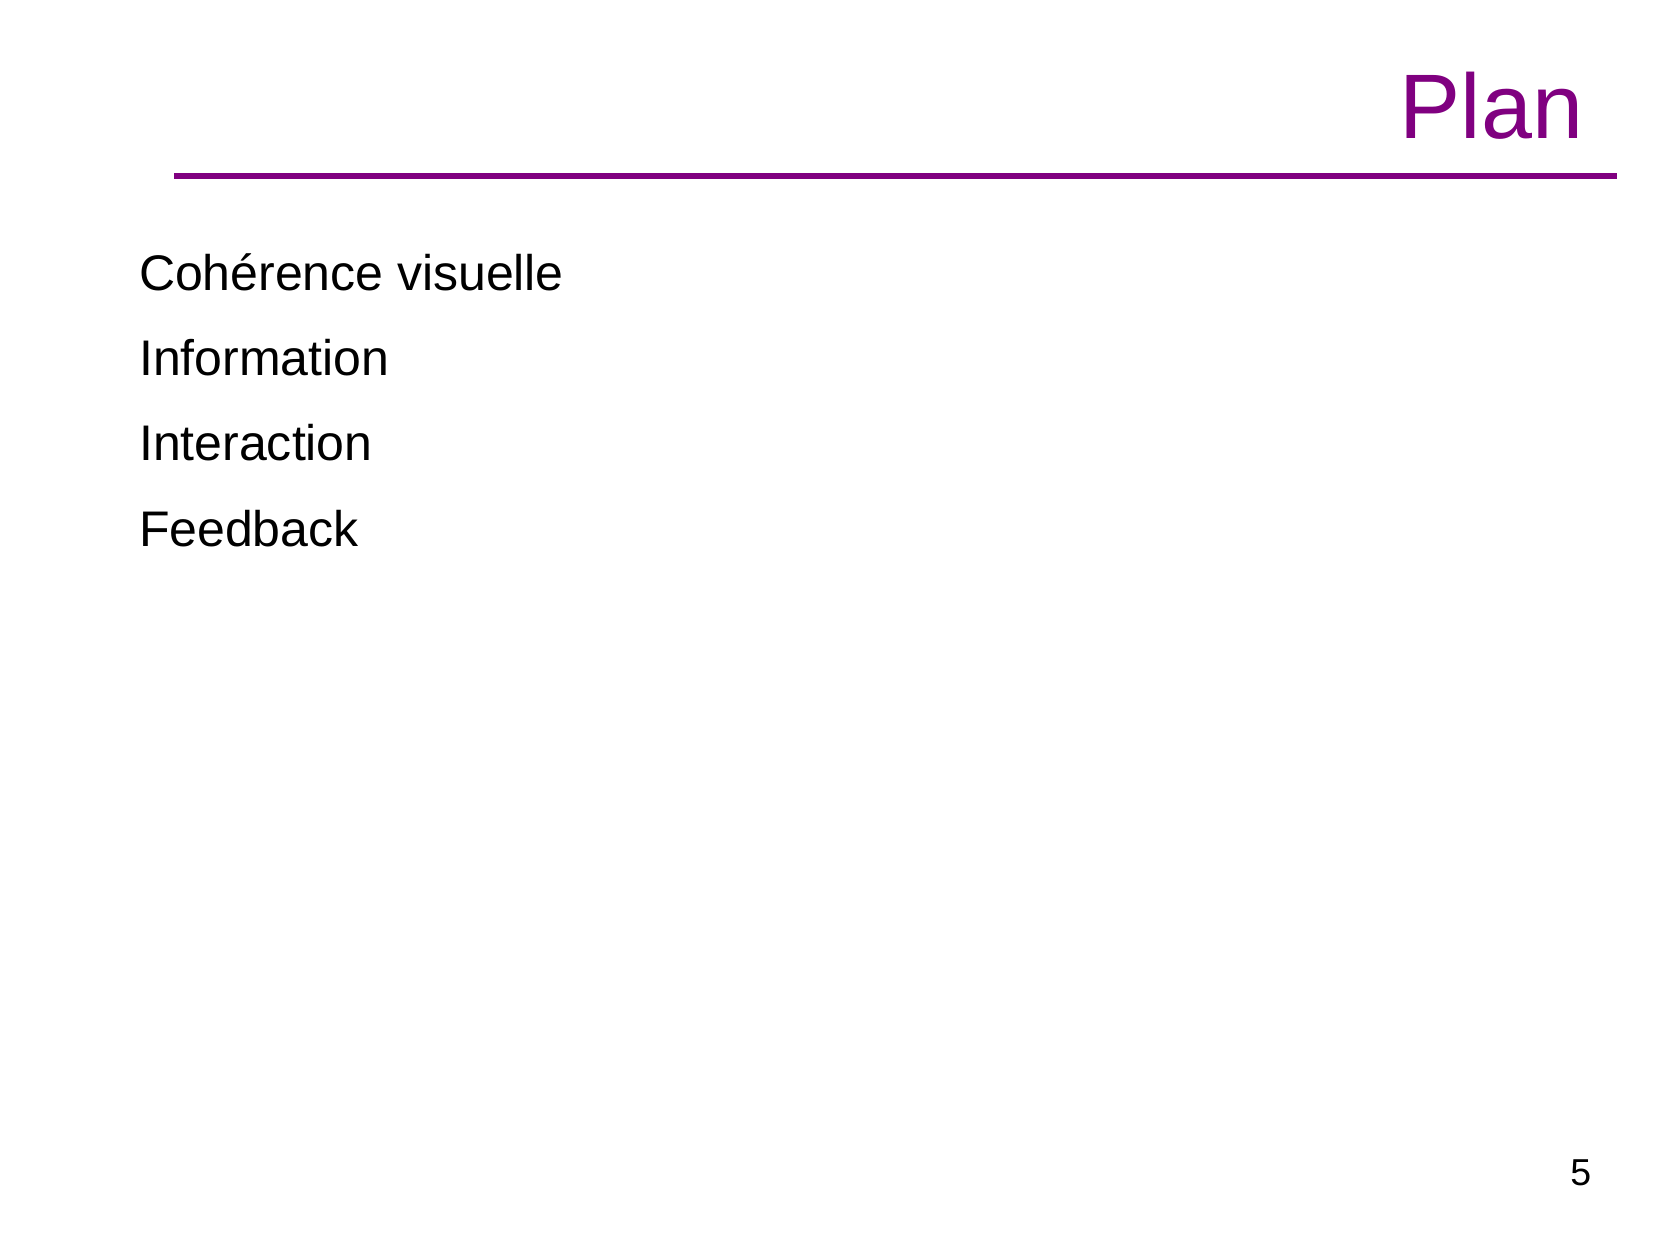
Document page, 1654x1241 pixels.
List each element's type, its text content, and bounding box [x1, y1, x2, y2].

list Cohérence visuelle Information Interaction Feedback [121, 244, 1534, 1162]
title Plan [84, 39, 1584, 176]
